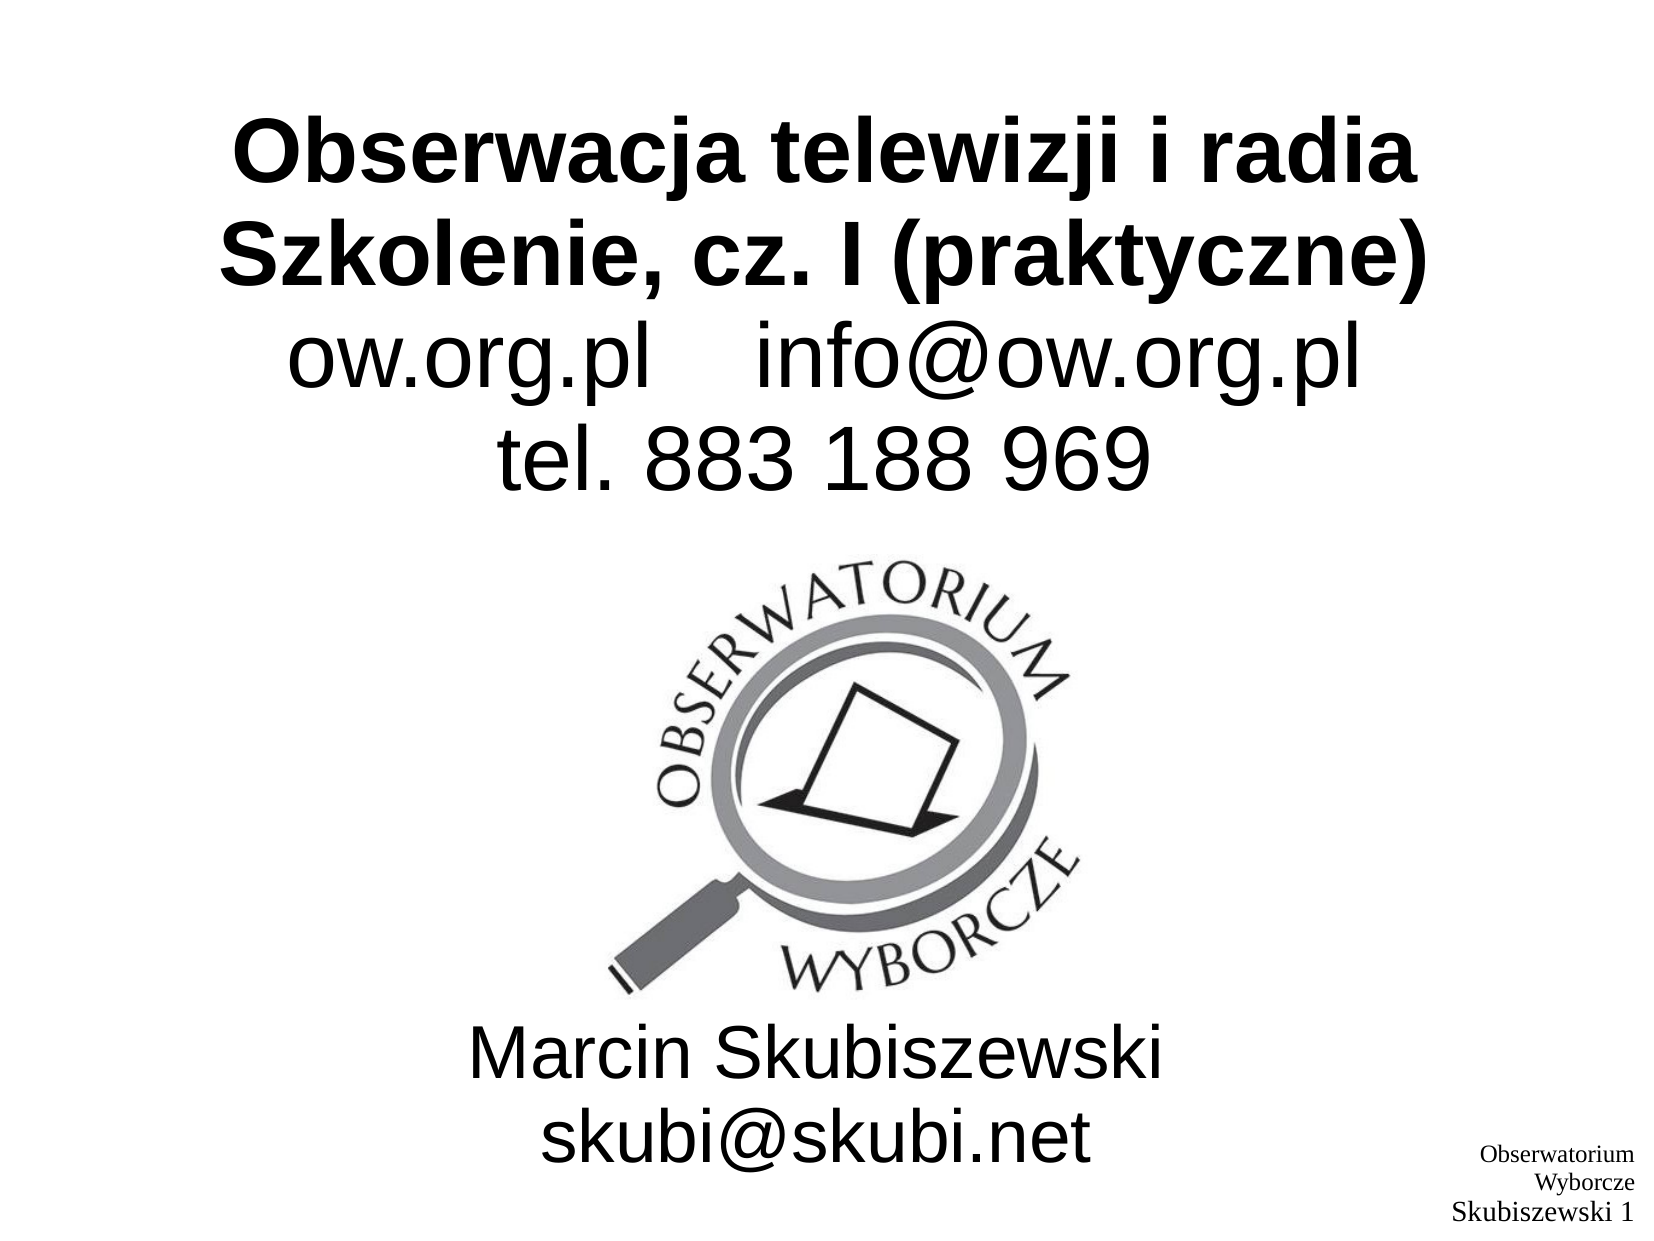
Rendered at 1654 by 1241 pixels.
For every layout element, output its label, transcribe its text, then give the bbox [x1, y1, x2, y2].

title Obserwacja telewizji i radia Szkolenie, cz. I (praktyczne) ow.org.pl info@ow.org.pl tel. 883 188 969 [80, 31, 1569, 579]
picture [450, 554, 1242, 1001]
title Marcin Skubiszewski skubi@skubi.net [71, 974, 1561, 1215]
